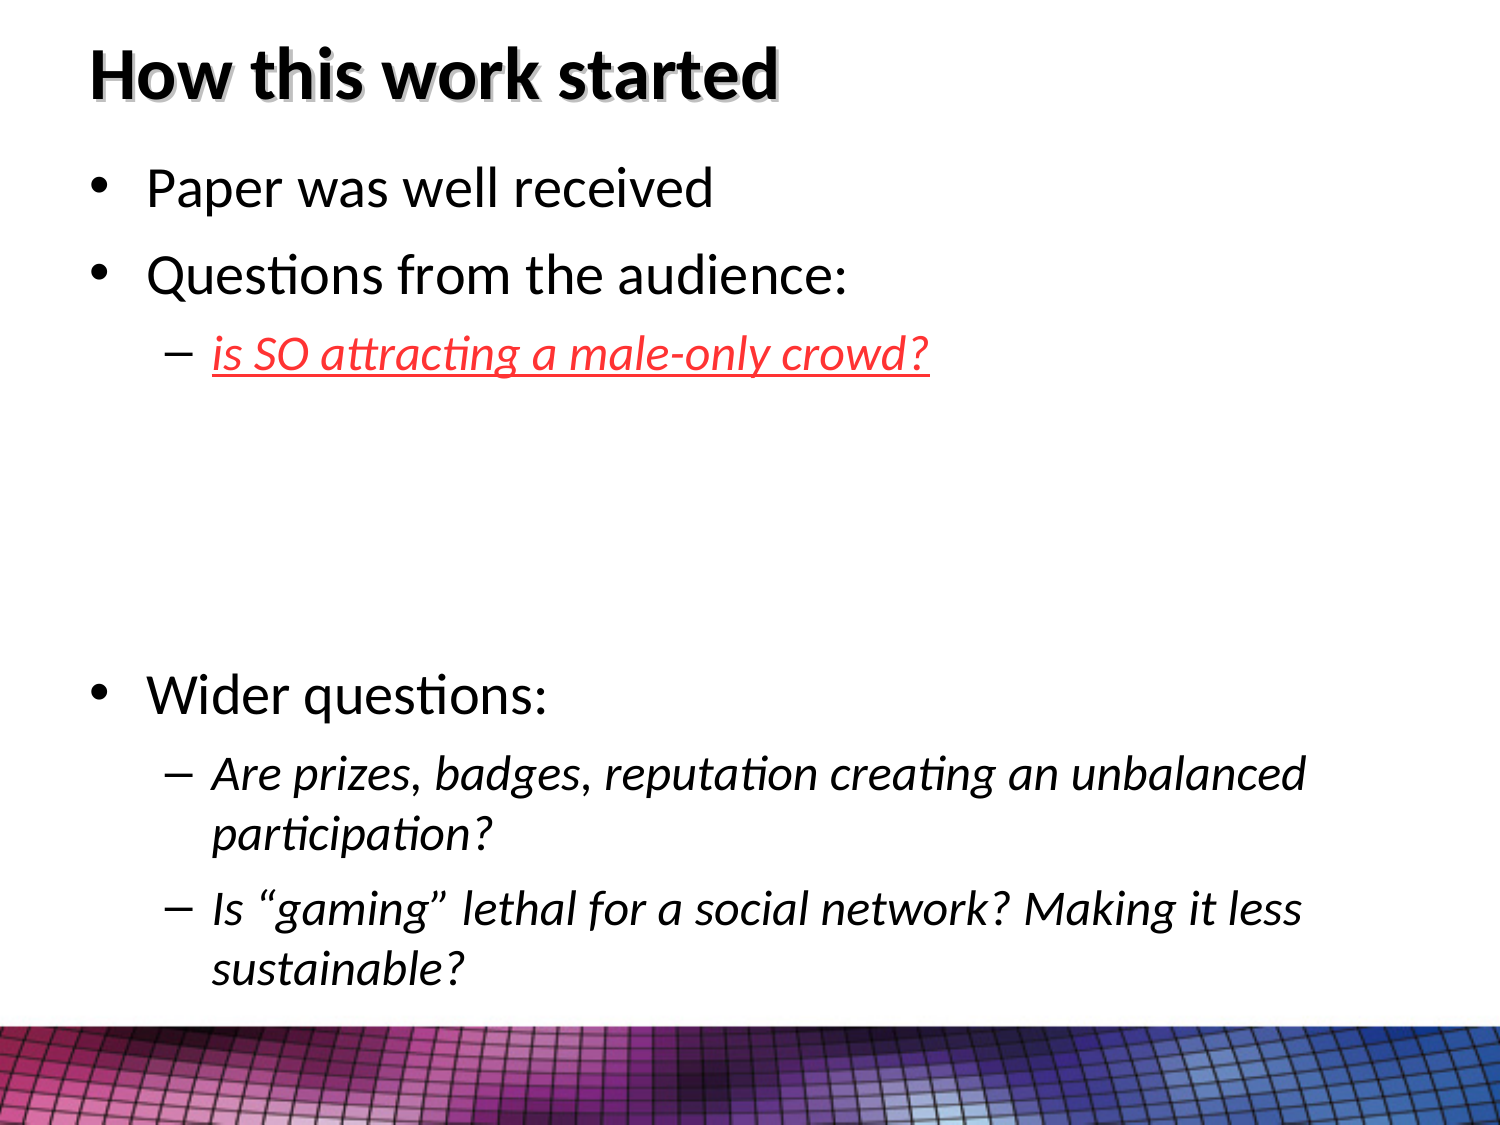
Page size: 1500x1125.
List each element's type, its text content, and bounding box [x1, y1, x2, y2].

title How this work started [75, 16, 1426, 123]
picture [0, 0, 1500, 1125]
list Paper was well received Questions from the audience: is SO attracting a male-only crowd? Wider questions: Are prizes, badges, reputation creating an unbalanced participation? Is “gaming” lethal for a social network? Making it less sustainable? [75, 141, 1426, 1006]
